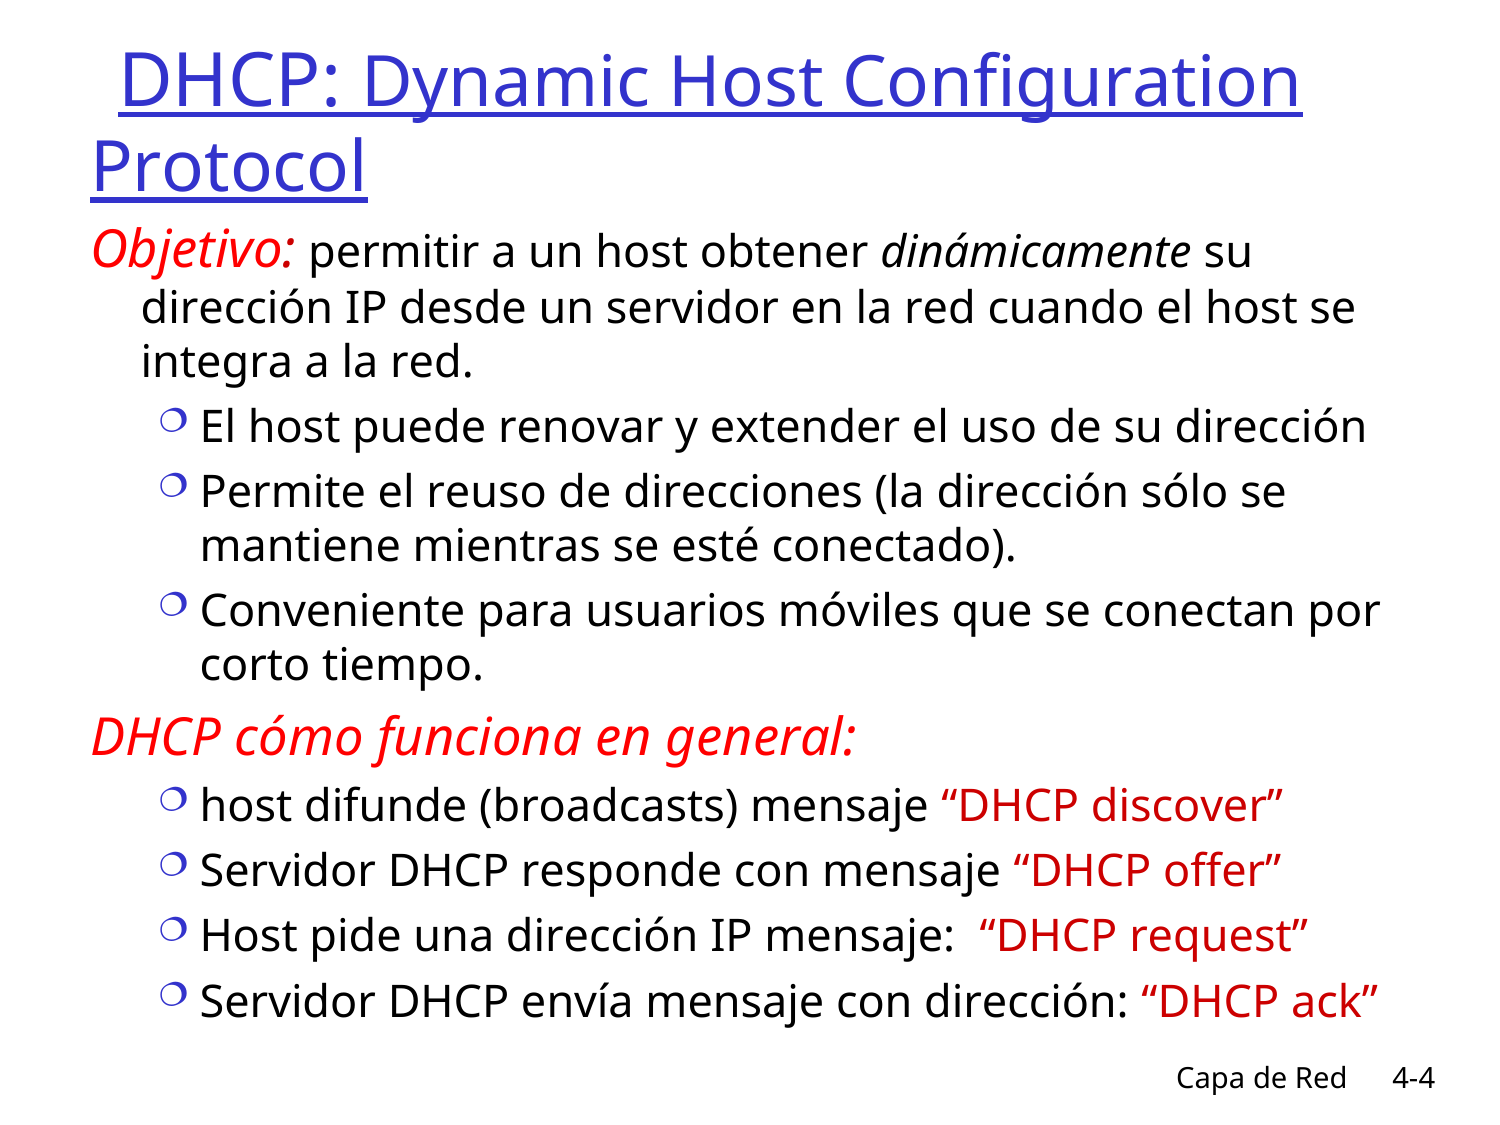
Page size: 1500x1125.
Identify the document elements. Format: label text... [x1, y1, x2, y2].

title DHCP: Dynamic Host Configuration Protocol [75, 23, 1463, 188]
list Objetivo: permitir a un host obtener dinámicamente su dirección IP desde un servidor en la red cuando el host se integra a la red. El host puede renovar y extender el uso de su dirección Permite el reuso de direcciones (la dirección sólo se mantiene mientras se esté conectado). Conveniente para usuarios móviles que se conectan por corto tiempo. DHCP cómo funciona en general: host difunde (broadcasts) mensaje “DHCP discover” Servidor DHCP responde con mensaje “DHCP offer” Host pide una dirección IP mensaje: “DHCP request” Servidor DHCP envía mensaje con dirección: “DHCP ack” [75, 207, 1463, 1049]
